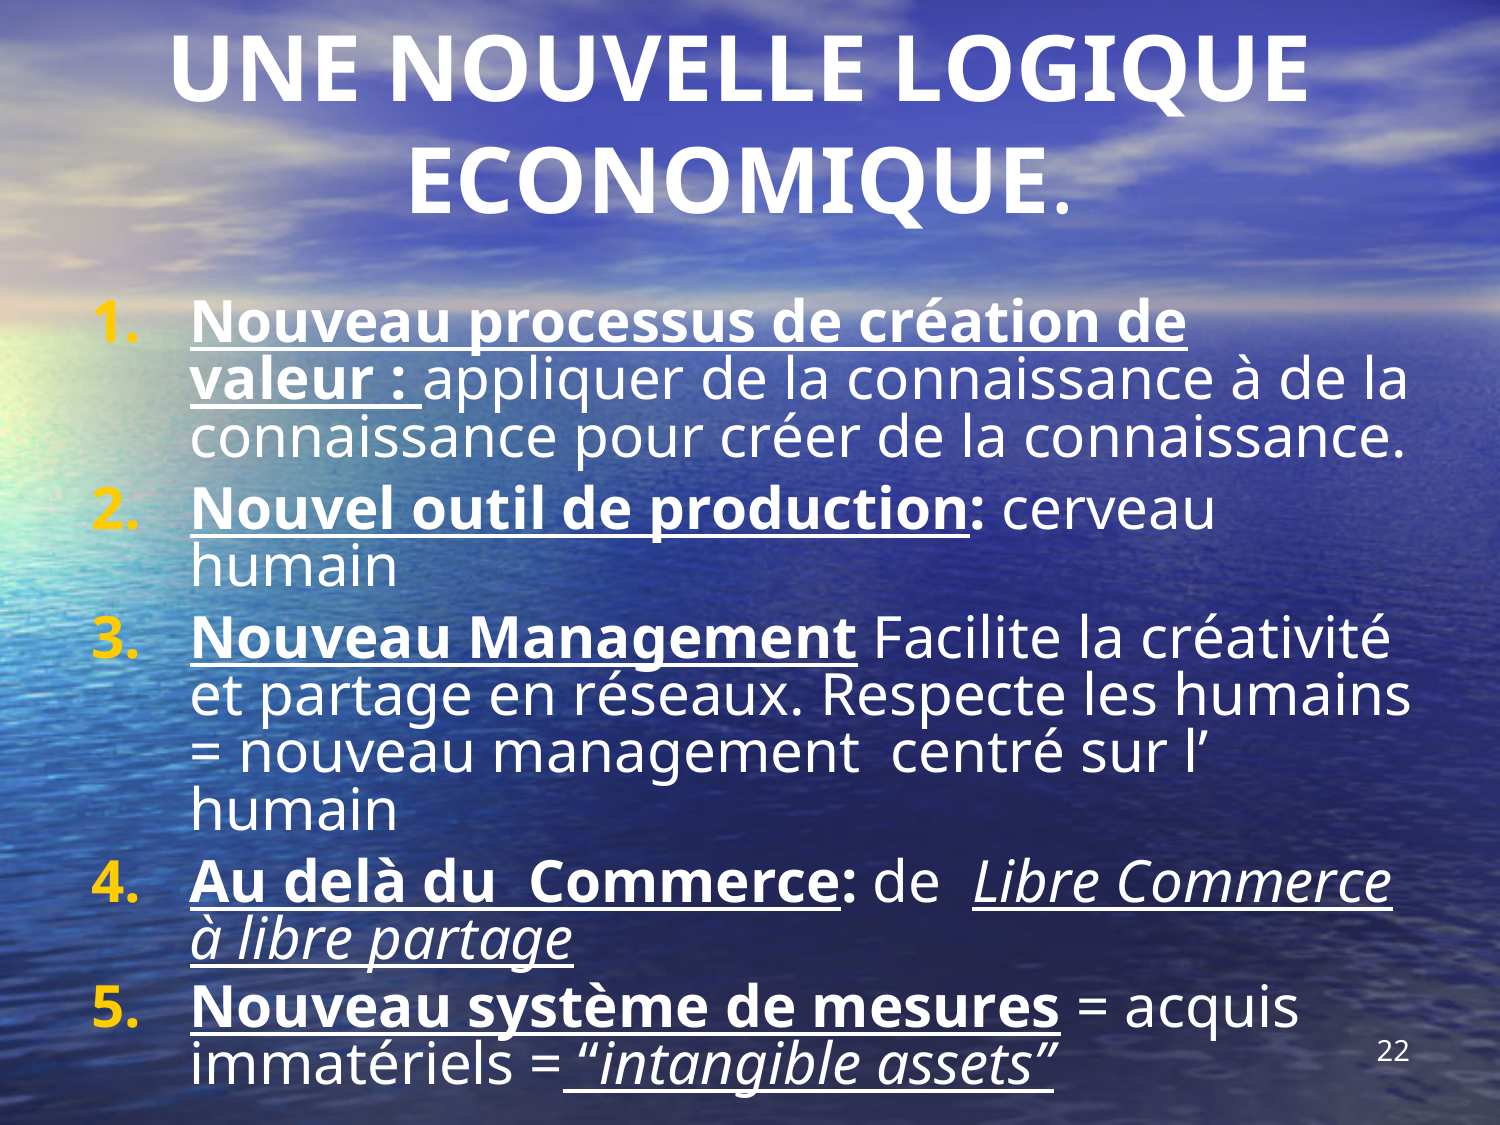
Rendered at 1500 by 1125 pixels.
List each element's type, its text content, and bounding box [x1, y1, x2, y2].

text_box <numéro> [1074, 1024, 1425, 1103]
picture [0, 0, 1500, 1125]
text_box UNE NOUVELLE LOGIQUE ECONOMIQUE. [876, 158, 909, 202]
text_box Nouveau processus de création de valeur : appliquer de la connaissance à de la connaissance pour créer de la connaissance. Nouvel outil de production: cerveau humain Nouveau Management Facilite la créativité et partage en réseaux. Respecte les humains = nouveau management centré sur l’ humain Au delà du Commerce: de Libre Commerce à libre partage Nouveau système de mesures = acquis immatériels = “intangible assets” [76, 278, 1427, 959]
text_box UNE NOUVELLE LOGIQUE ECONOMIQUE. [64, 0, 1415, 228]
